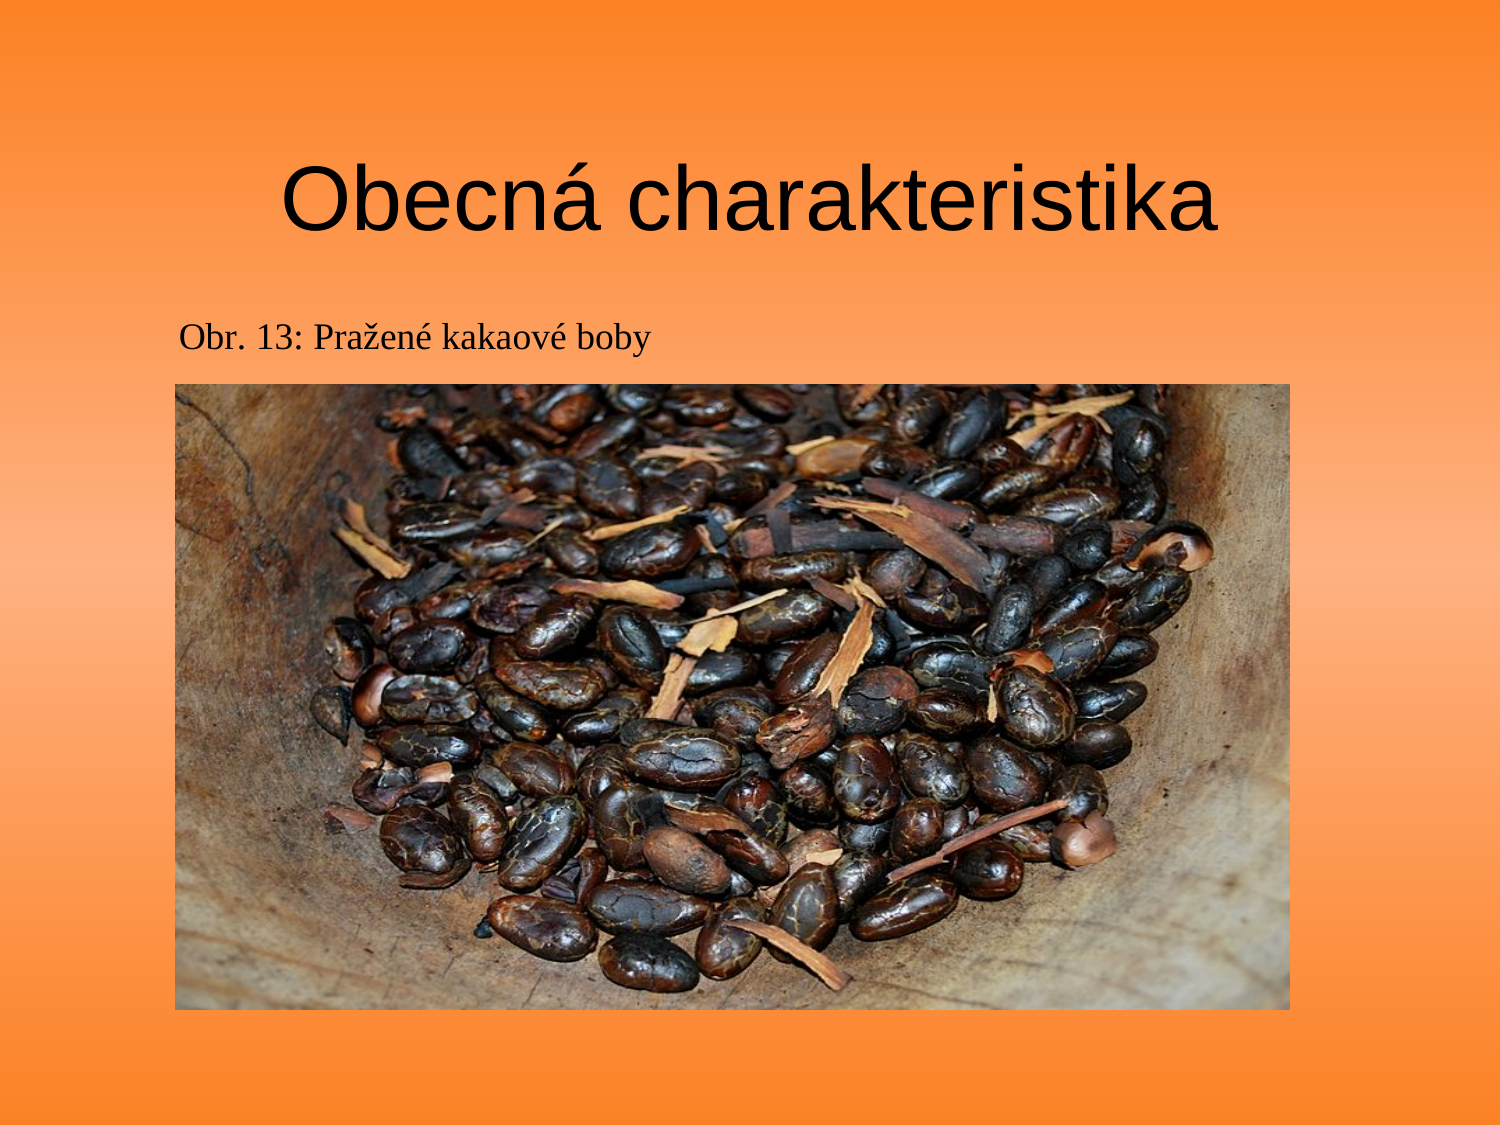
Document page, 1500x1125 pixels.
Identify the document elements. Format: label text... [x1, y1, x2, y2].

text_box Obr. 13: Pražené kakaové boby [164, 304, 833, 366]
text_box [175, 384, 1290, 1010]
title Obecná charakteristika [112, 99, 1388, 288]
